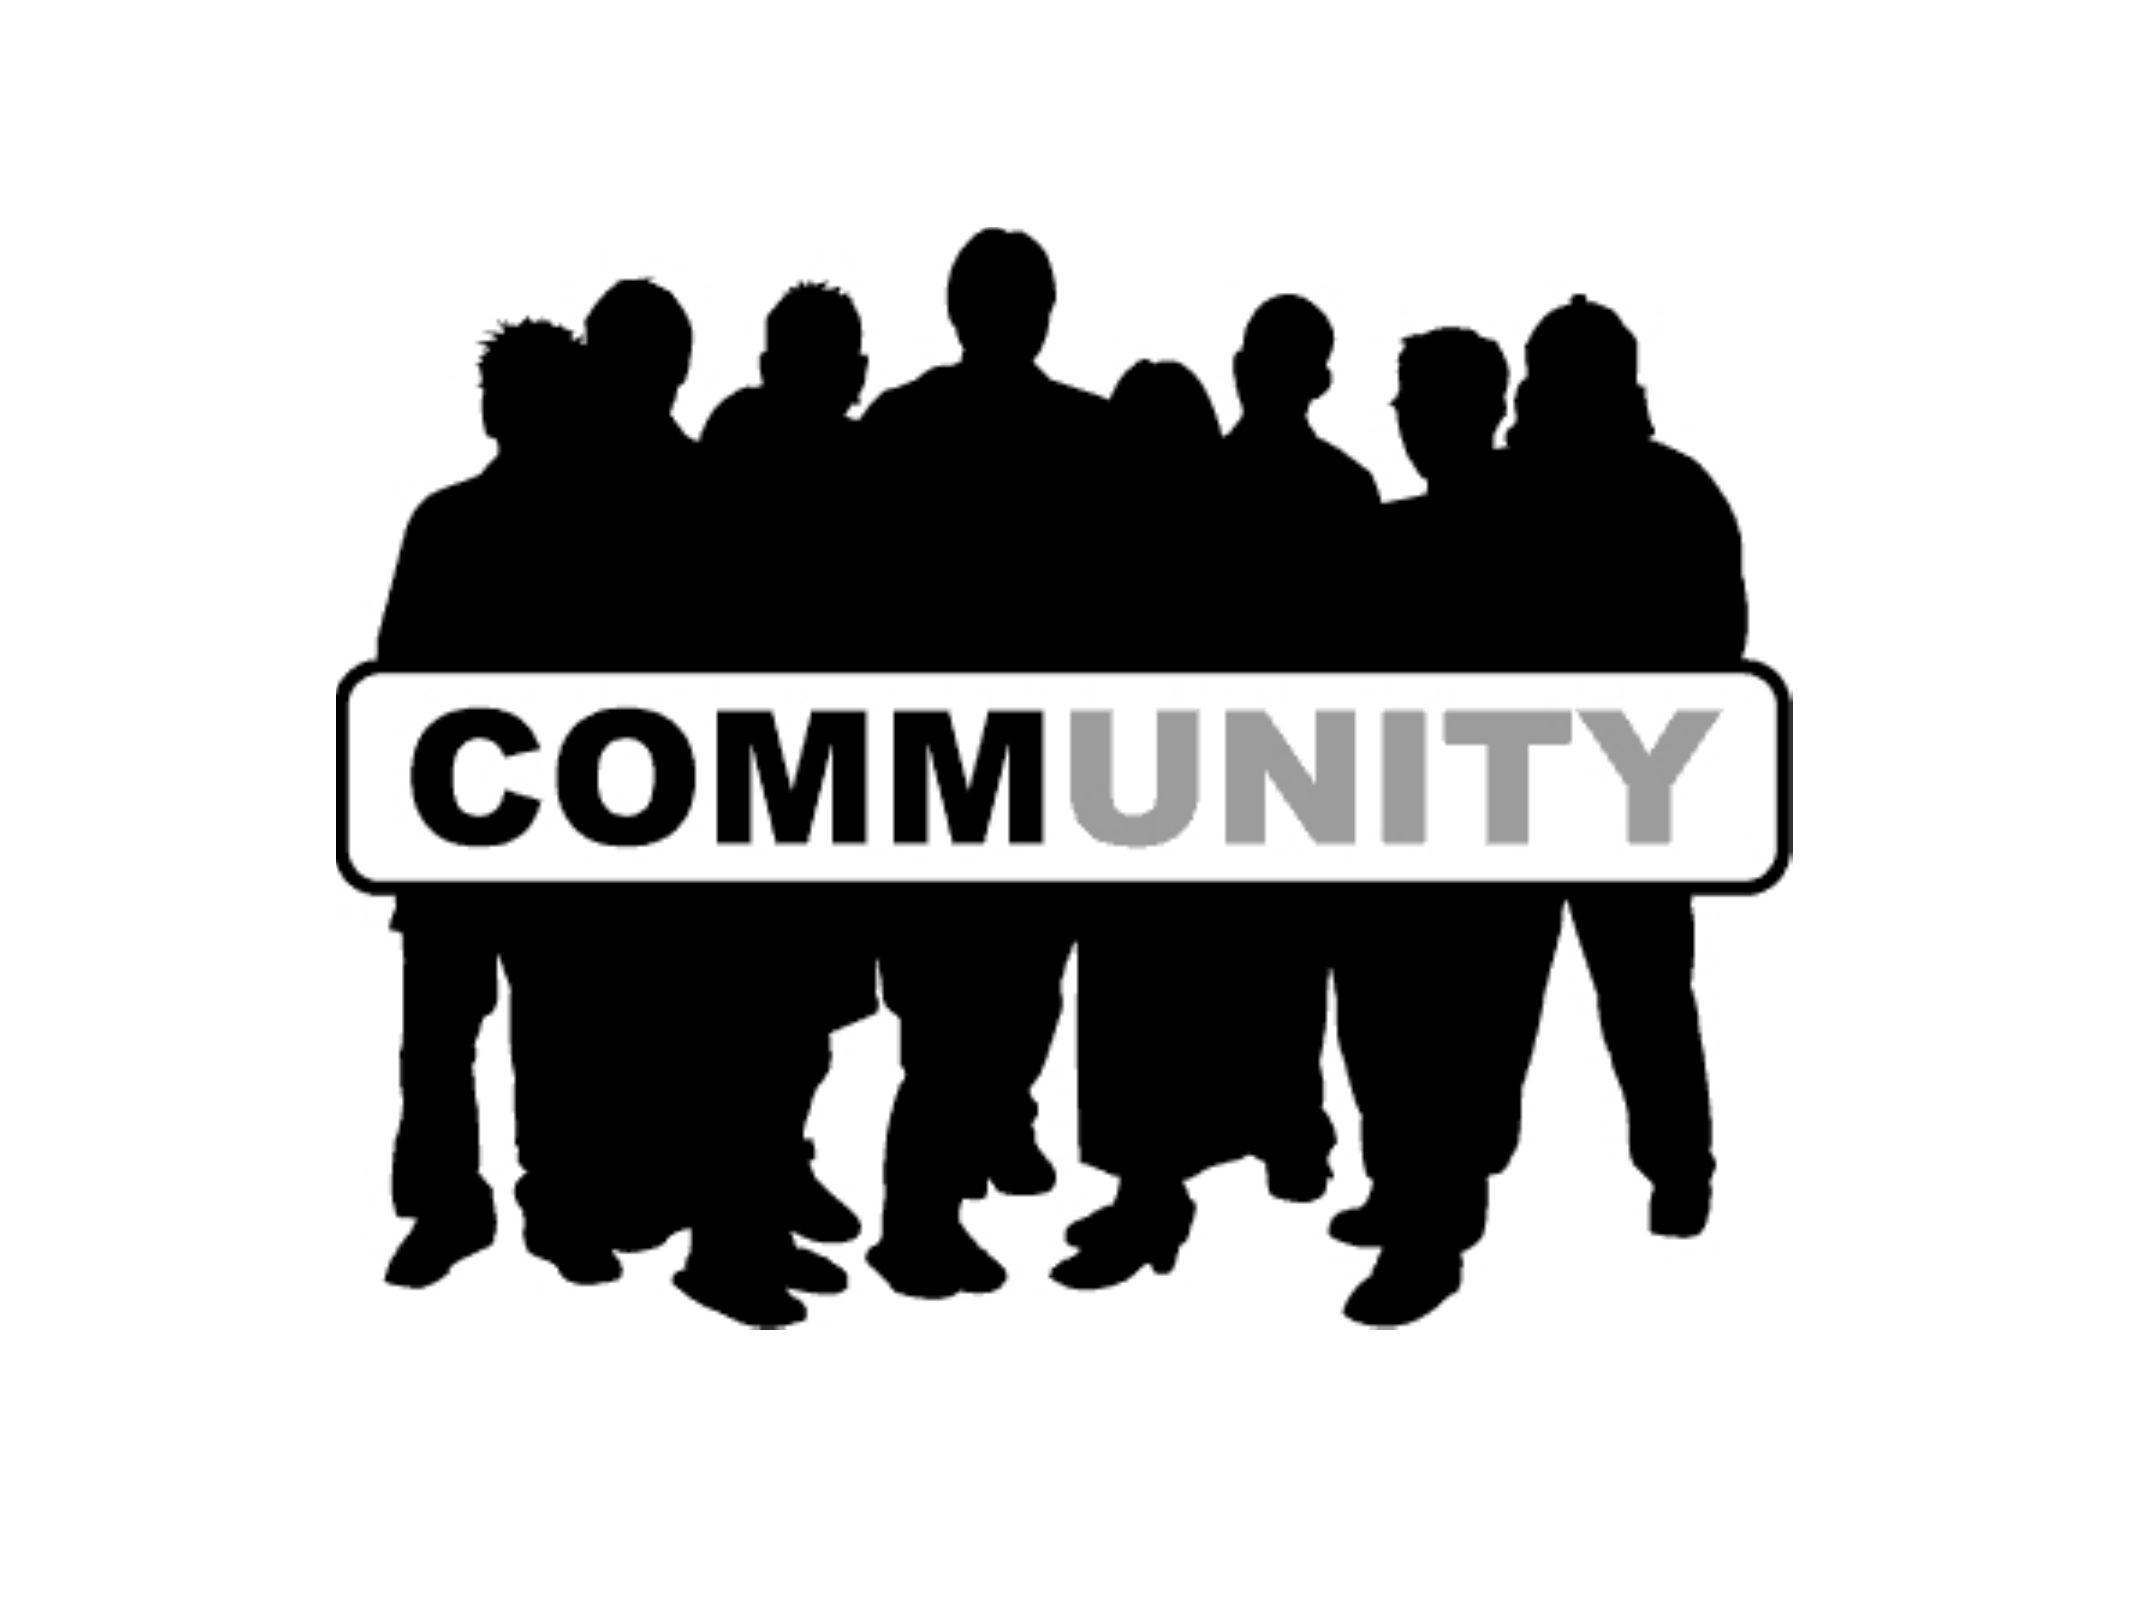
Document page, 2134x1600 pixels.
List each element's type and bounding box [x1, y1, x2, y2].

picture [336, 227, 1793, 1330]
